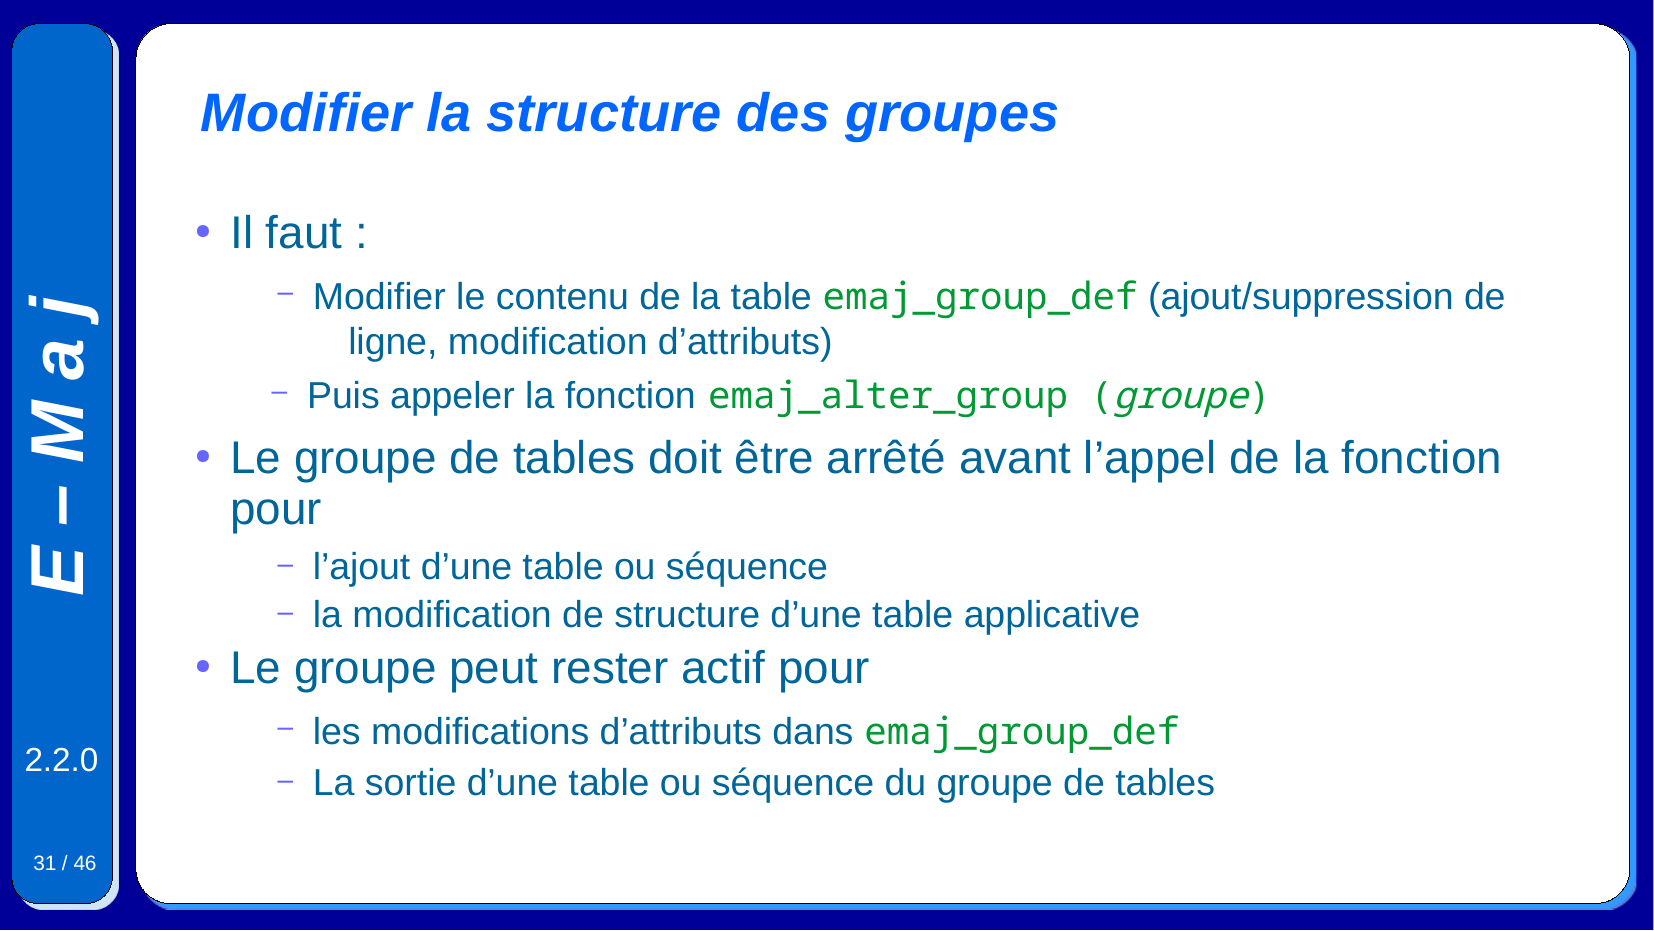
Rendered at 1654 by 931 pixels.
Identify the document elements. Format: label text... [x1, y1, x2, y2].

title Modifier la structure des groupes [200, 34, 1575, 191]
list Il faut : Modifier le contenu de la table emaj_group_def (ajout/suppression de ligne, modification d’attributs) Puis appeler la fonction emaj_alter_group (groupe) Le groupe de tables doit être arrêté avant l’appel de la fonction pour l’ajout d’une table ou séquence la modification de structure d’une table applicative Le groupe peut rester actif pour les modifications d’attributs dans emaj_group_def La sortie d’une table ou séquence du groupe de tables [177, 206, 1587, 827]
